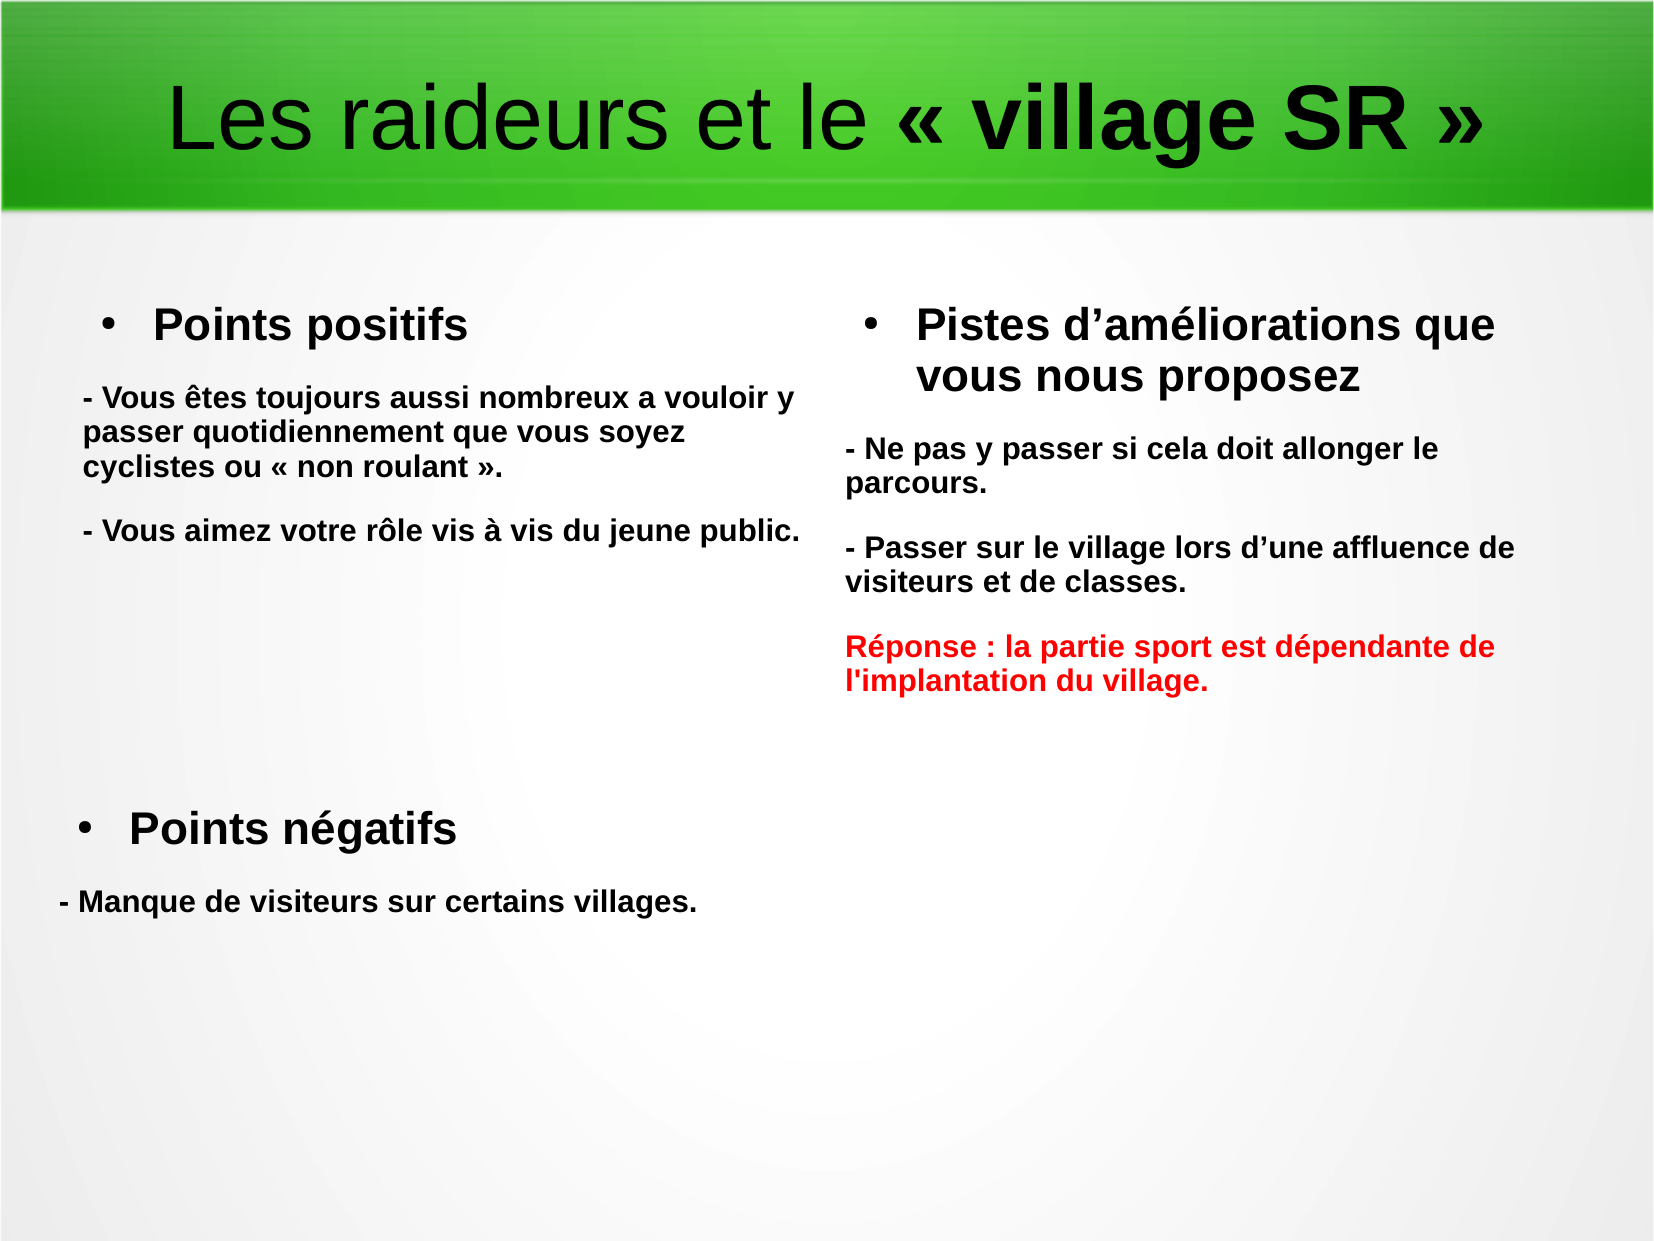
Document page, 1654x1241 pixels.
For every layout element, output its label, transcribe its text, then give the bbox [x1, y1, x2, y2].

list Points positifs - Vous êtes toujours aussi nombreux a vouloir y passer quotidiennement que vous soyez cyclistes ou « non roulant ». - Vous aimez votre rôle vis à vis du jeune public. [82, 299, 809, 709]
title Les raideurs et le « village SR » [82, 47, 1571, 189]
list Points négatifs - Manque de visiteurs sur certains villages. [59, 803, 786, 969]
picture [0, 0, 1654, 1241]
list Pistes d’améliorations que vous nous proposez - Ne pas y passer si cela doit allonger le parcours. - Passer sur le village lors d’une affluence de visiteurs et de classes. Réponse : la partie sport est dépendante de l'implantation du village. [845, 299, 1572, 1019]
